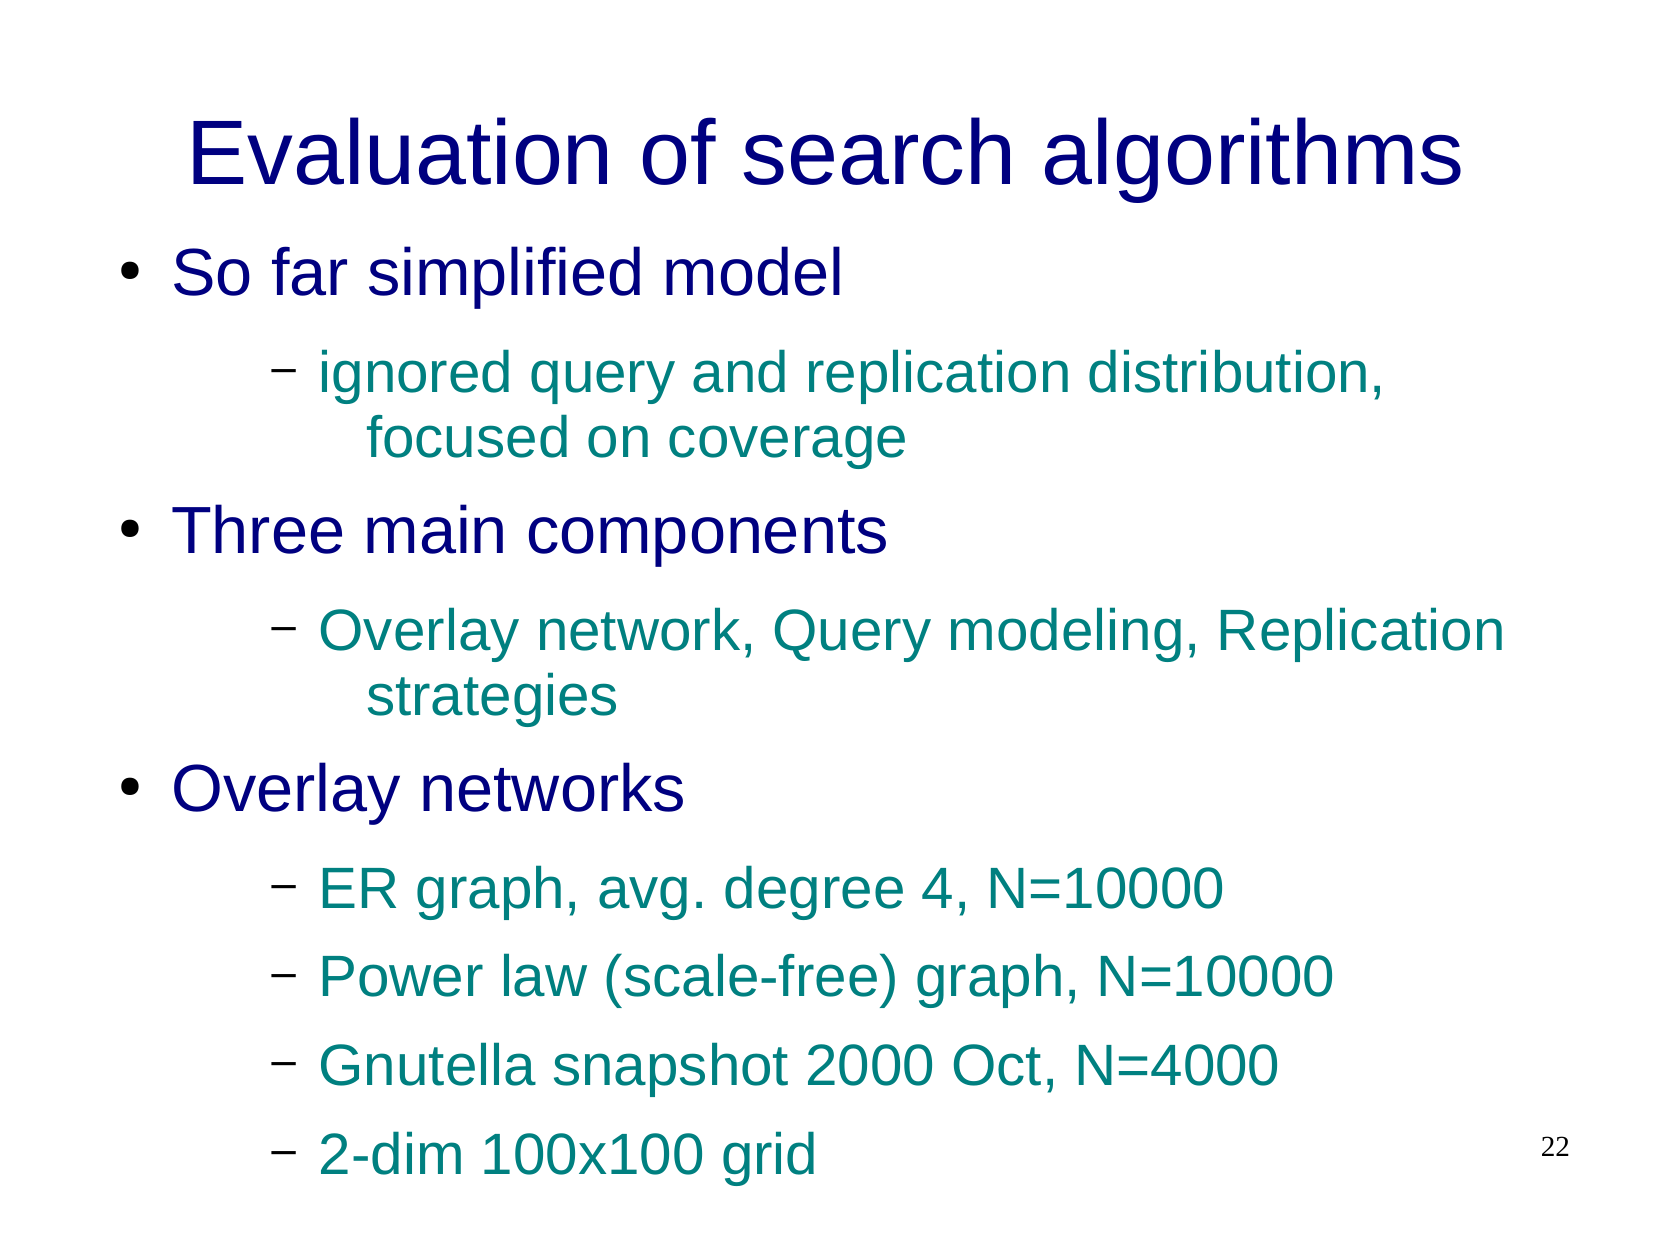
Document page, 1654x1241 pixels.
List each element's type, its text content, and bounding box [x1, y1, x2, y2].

list So far simplified model ignored query and replication distribution, focused on coverage Three main components Overlay network, Query modeling, Replication strategies Overlay networks ER graph, avg. degree 4, N=10000 Power law (scale-free) graph, N=10000 Gnutella snapshot 2000 Oct, N=4000 2-dim 100x100 grid [82, 235, 1571, 1187]
title Evaluation of search algorithms [82, 49, 1571, 235]
